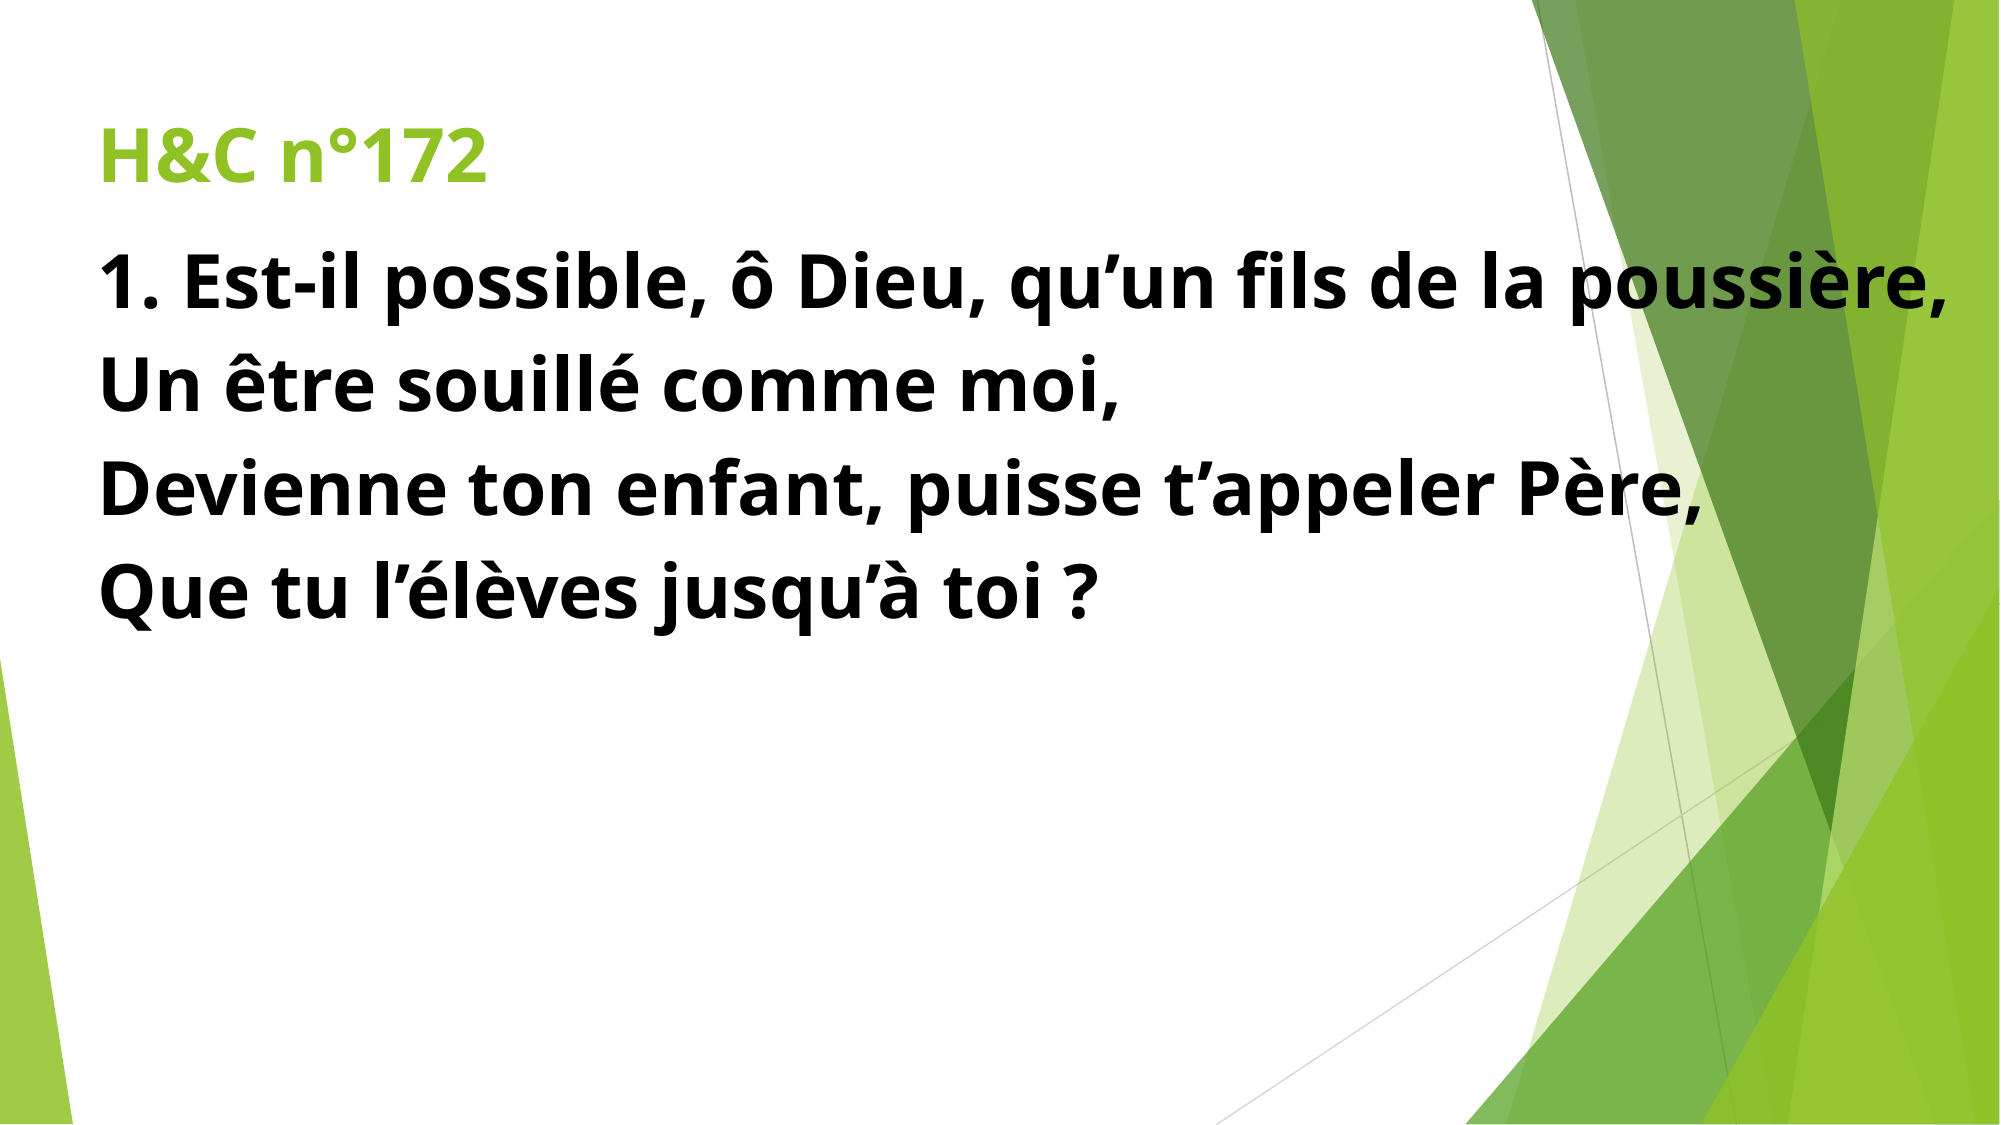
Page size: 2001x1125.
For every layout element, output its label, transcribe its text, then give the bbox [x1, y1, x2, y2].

text_box H&C n°172 [82, 99, 1522, 212]
text_box 1. Est-il possible, ô Dieu, qu’un fils de la poussière, Un être souillé comme moi, Devienne ton enfant, puisse t’appeler Père, Que tu l’élèves jusqu’à toi ? [82, 212, 1997, 1074]
